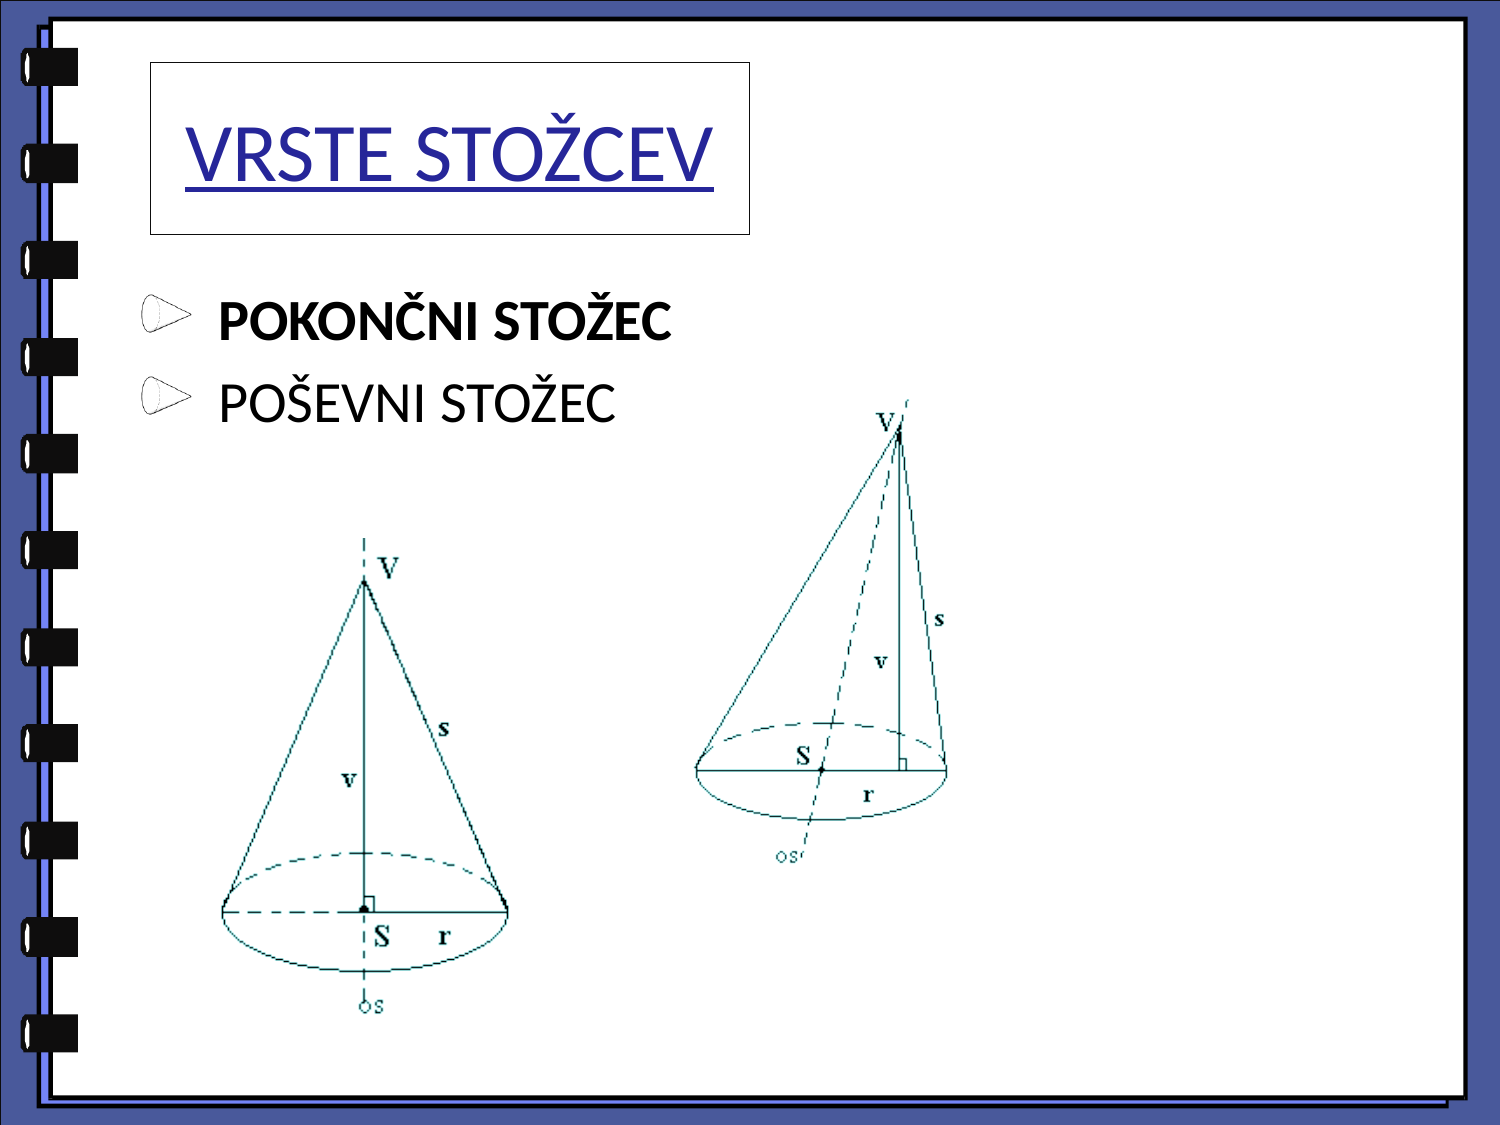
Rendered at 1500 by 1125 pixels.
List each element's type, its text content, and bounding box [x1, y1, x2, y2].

picture [210, 538, 517, 1020]
picture [691, 398, 965, 870]
picture [140, 374, 193, 416]
list POKONČNI STOŽEC POŠEVNI STOŽEC [150, 275, 1413, 1063]
title VRSTE STOŽCEV [150, 62, 750, 235]
picture [140, 292, 193, 334]
